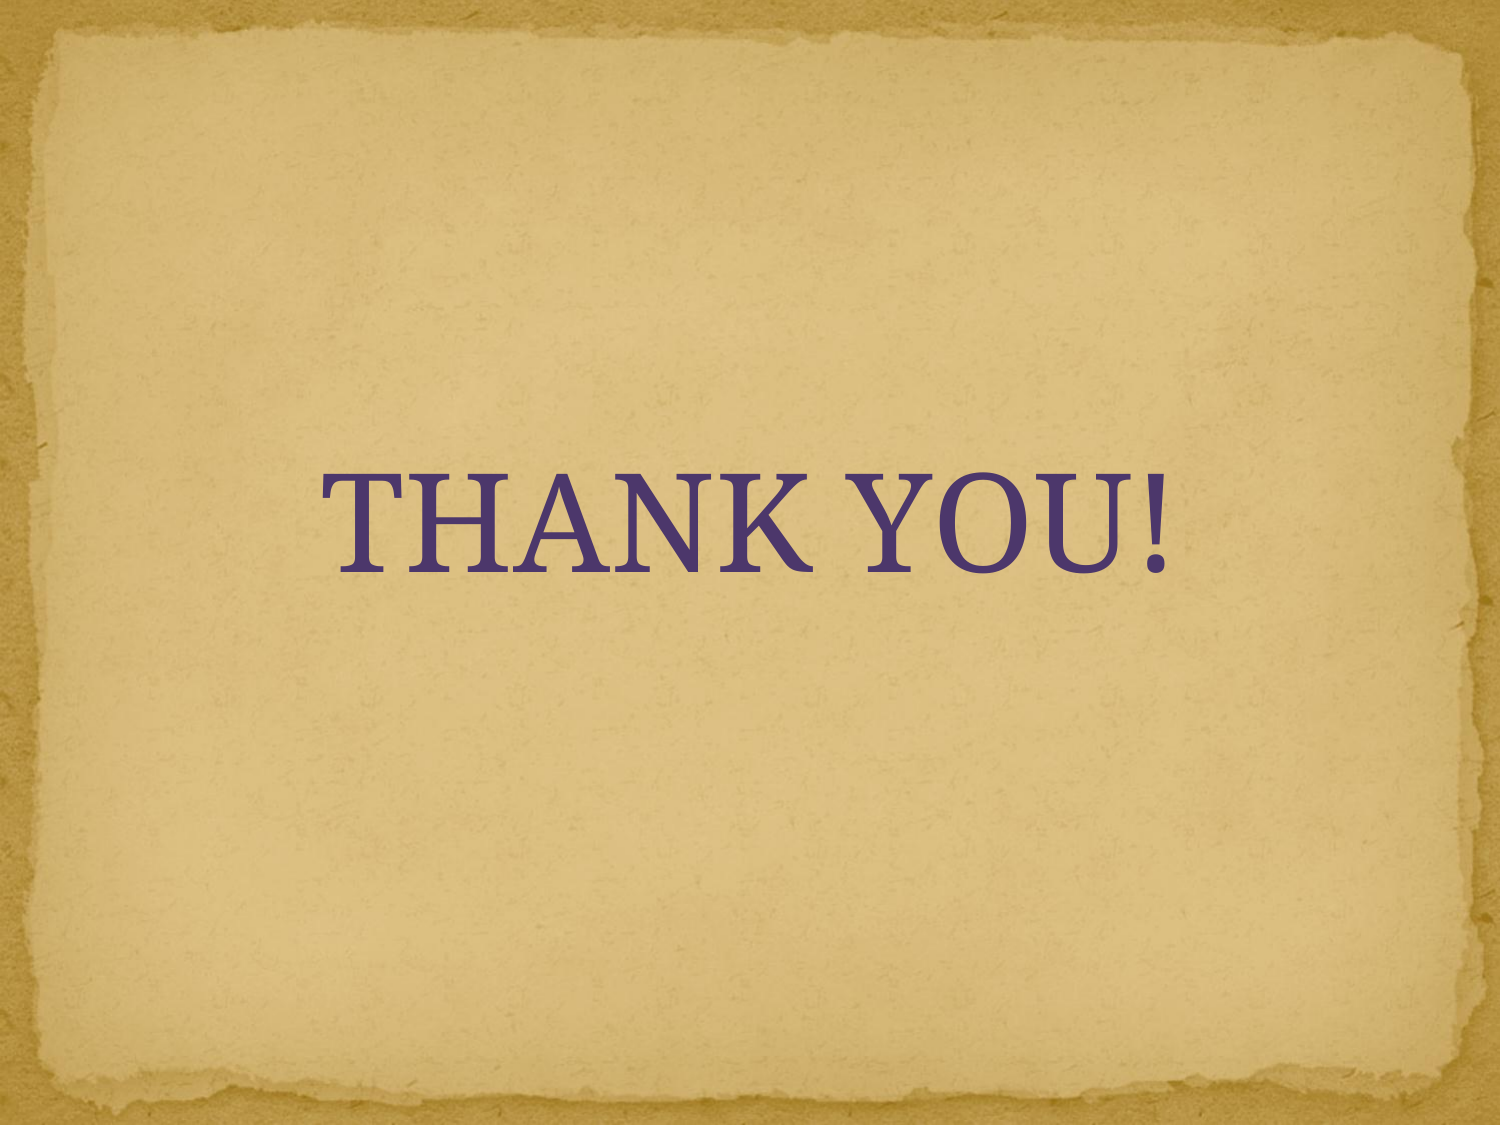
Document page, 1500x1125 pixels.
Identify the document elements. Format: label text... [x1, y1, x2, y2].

list THANK YOU! [75, 249, 1426, 1000]
